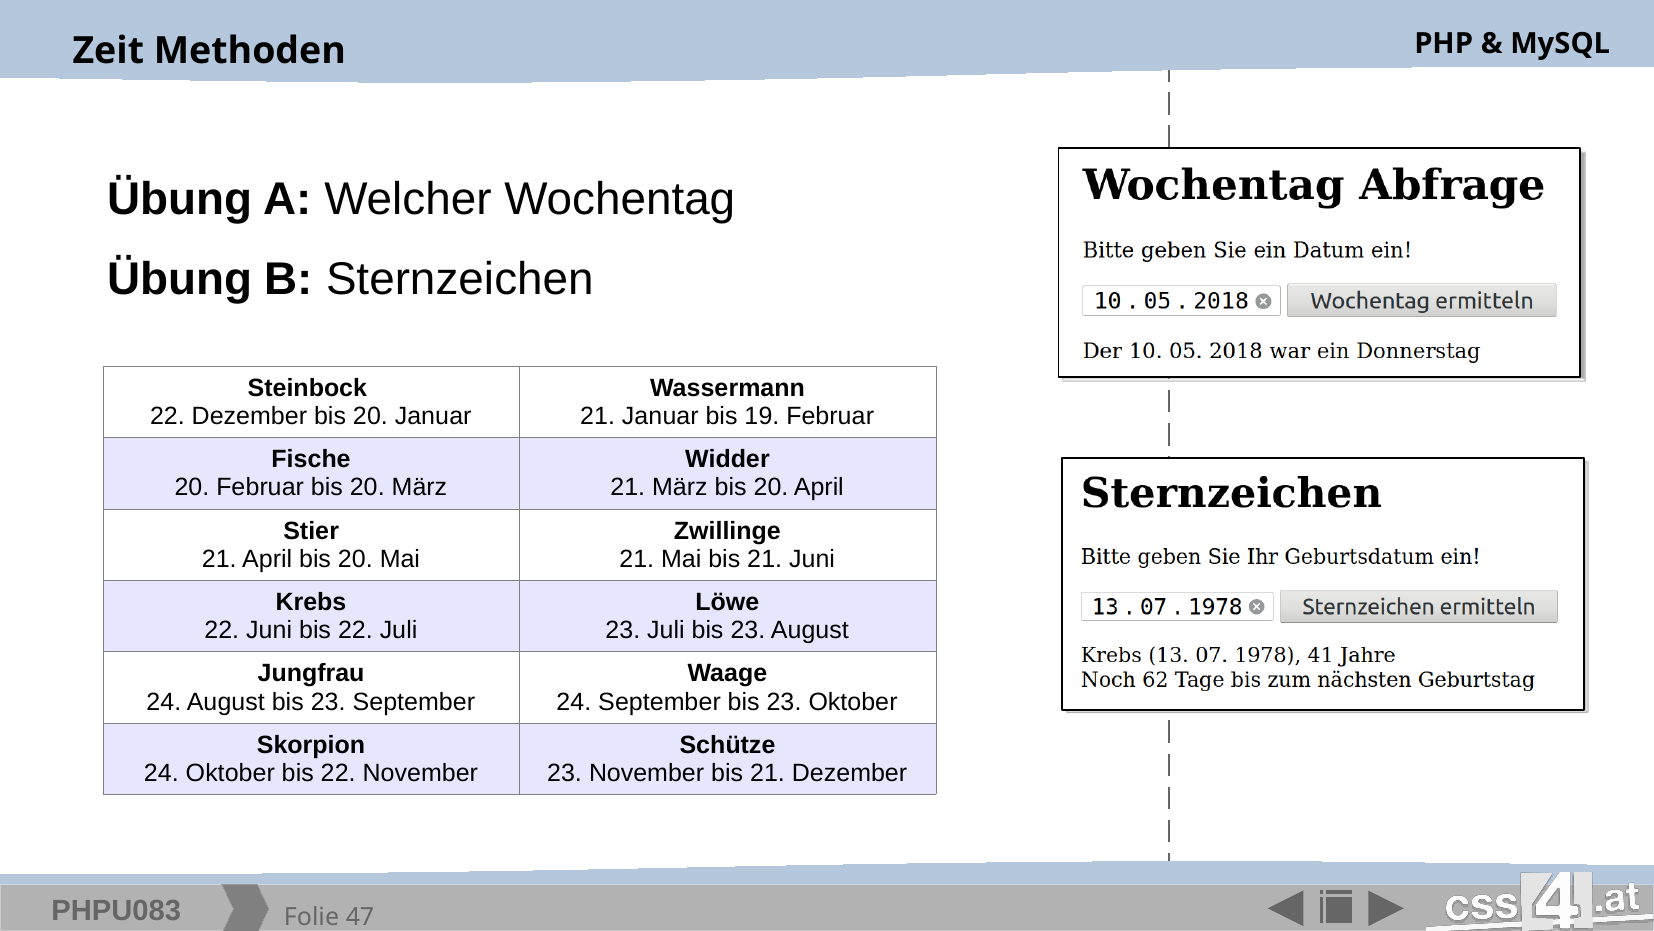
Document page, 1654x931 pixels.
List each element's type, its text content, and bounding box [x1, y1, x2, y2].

table_header Wassermann 21. Januar bis 19. Februar [520, 367, 936, 437]
text_box Folie <Foliennummer> [269, 891, 542, 931]
text_box Zeit Methoden [57, 16, 416, 69]
table_header Steinbock 22. Dezember bis 20. Januar [104, 367, 519, 437]
table_cell Zwillinge 21. Mai bis 21. Juni [520, 510, 936, 580]
table_cell Jungfrau 24. August bis 23. September [104, 652, 519, 723]
text_box PHPU083 [36, 886, 209, 931]
text_box PHP & MySQL [1399, 15, 1631, 60]
table_cell Waage 24. September bis 23. Oktober [520, 652, 936, 723]
table_cell Löwe 23. Juli bis 23. August [520, 581, 936, 651]
picture [1062, 458, 1583, 709]
table_cell Fische 20. Februar bis 20. März [104, 438, 519, 509]
picture [1426, 872, 1654, 931]
table_cell Widder 21. März bis 20. April [520, 438, 936, 509]
text_box [0, 0, 1654, 83]
table_cell Skorpion 24. Oktober bis 22. November [104, 724, 519, 794]
table_cell Schütze 23. November bis 21. Dezember [520, 724, 936, 794]
text_box Übung B: Sternzeichen [92, 245, 1052, 312]
picture [1059, 149, 1580, 376]
table_cell Krebs 22. Juni bis 22. Juli [104, 581, 519, 651]
text_box [0, 861, 1654, 931]
table_cell Stier 21. April bis 20. Mai [104, 510, 519, 580]
text_box Übung A: Welcher Wochentag [92, 165, 1052, 232]
